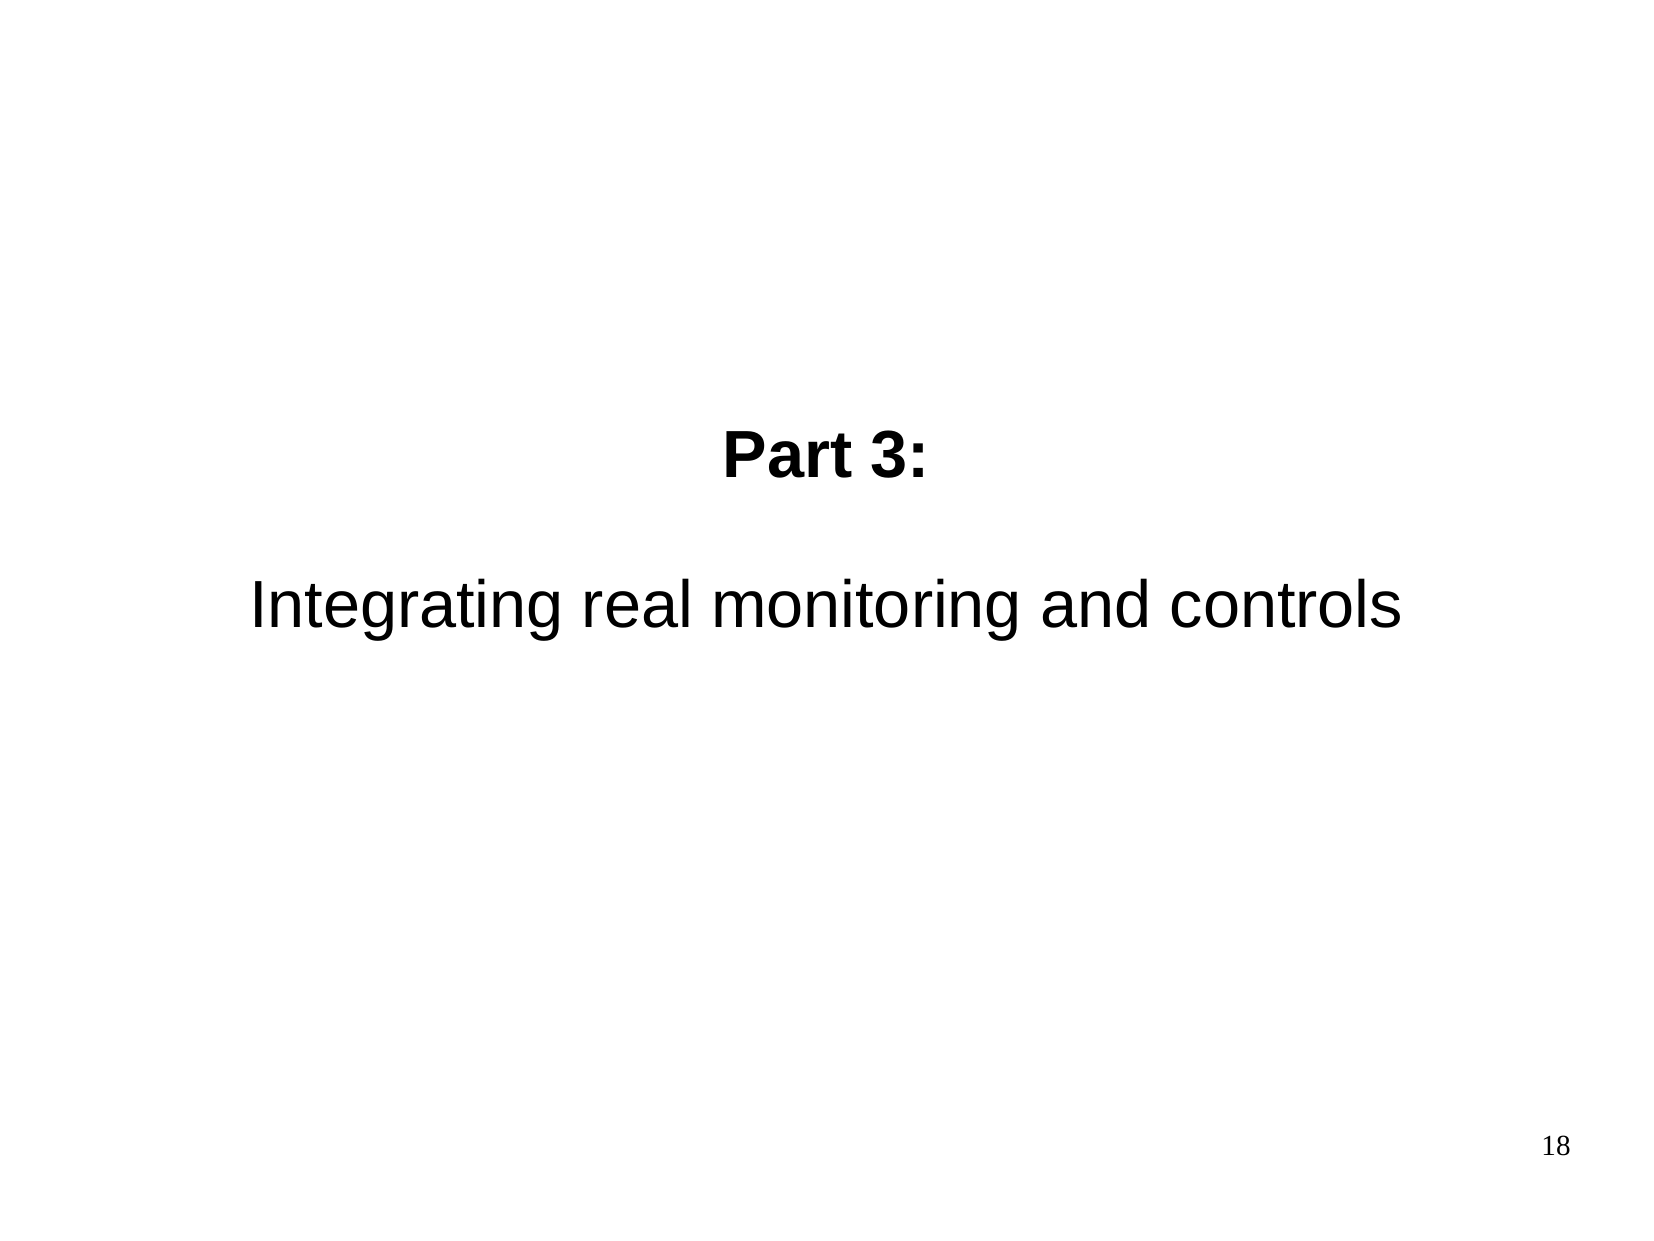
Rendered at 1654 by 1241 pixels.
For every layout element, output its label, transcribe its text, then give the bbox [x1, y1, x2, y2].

subtitle Part 3: Integrating real monitoring and controls [82, 49, 1571, 1010]
